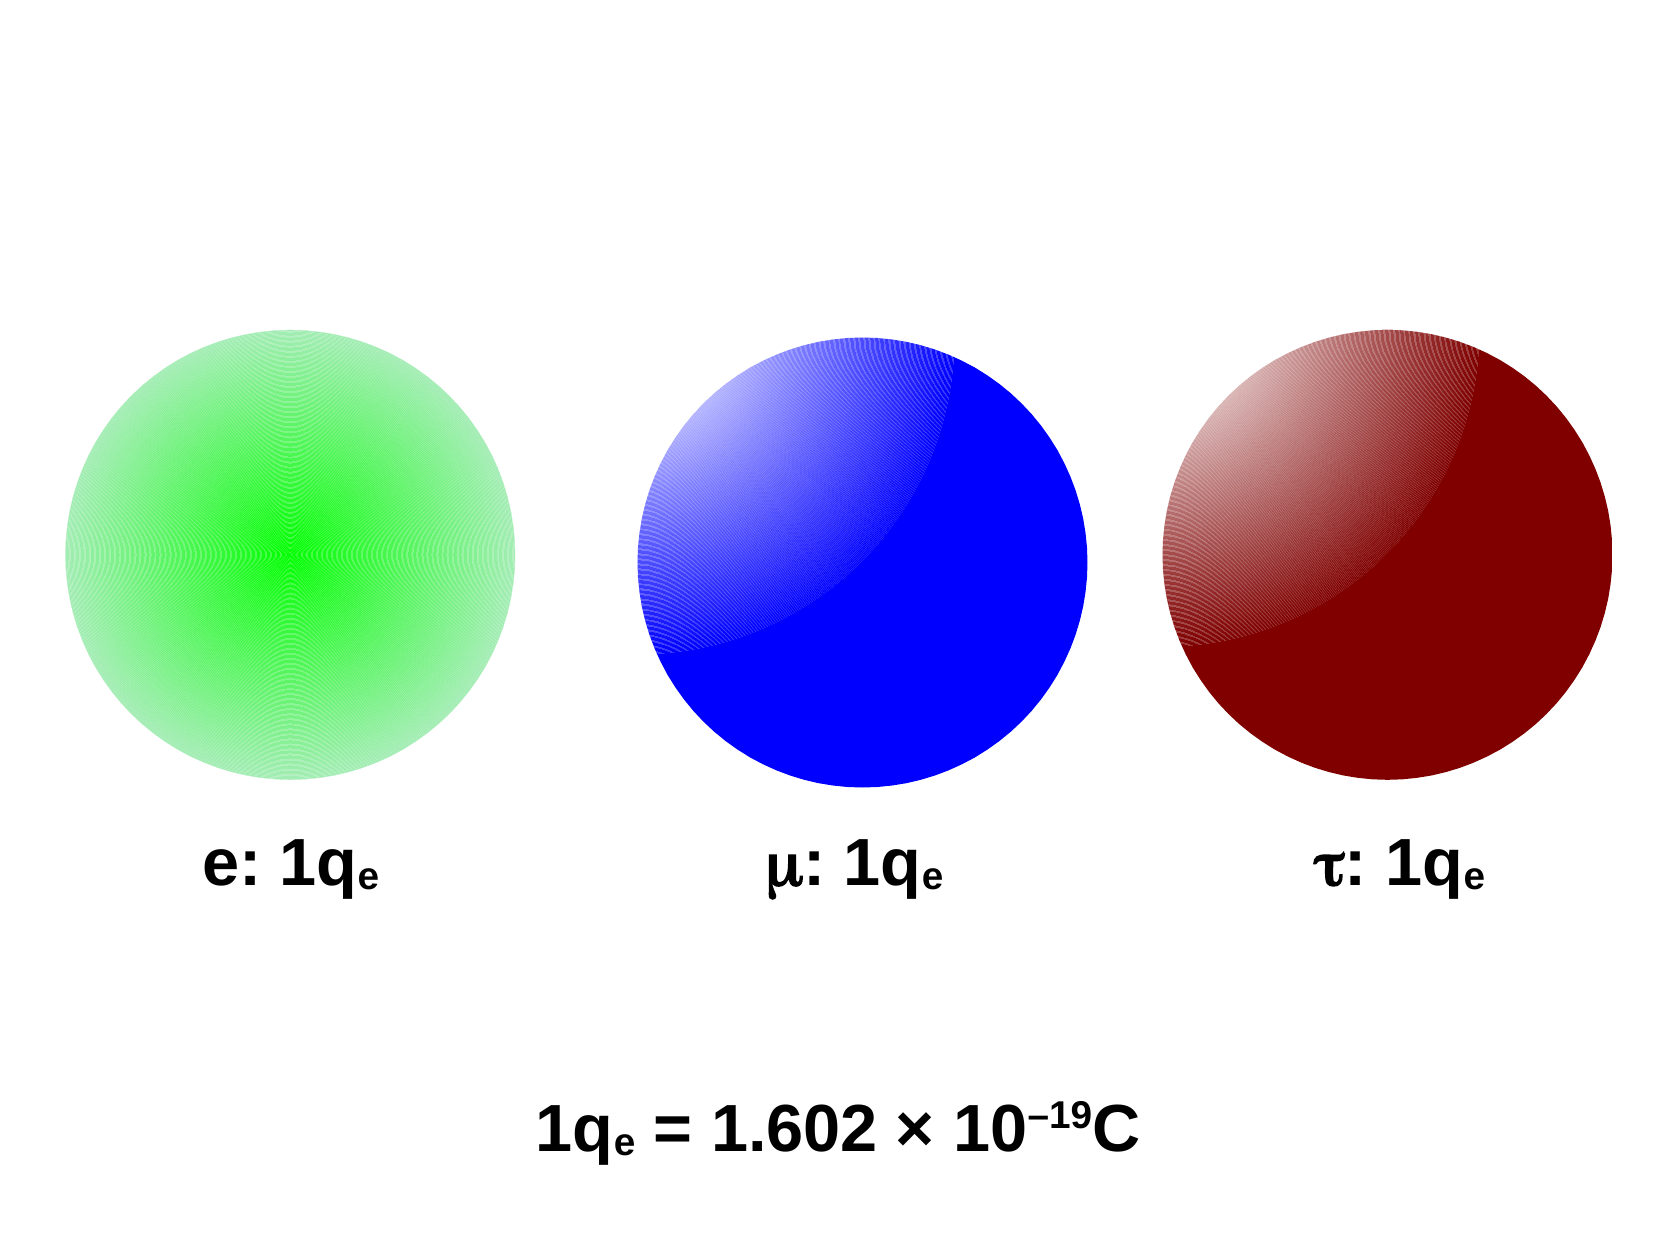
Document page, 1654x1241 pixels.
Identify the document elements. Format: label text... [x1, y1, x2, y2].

text_box m: 1qe [750, 817, 959, 953]
text_box [1162, 329, 1613, 780]
text_box [65, 329, 516, 780]
text_box t: 1qe [1301, 817, 1501, 953]
text_box 1qe = 1.602 × 10–19C [521, 1083, 1150, 1219]
text_box e: 1qe [187, 817, 395, 953]
text_box [637, 337, 1088, 788]
